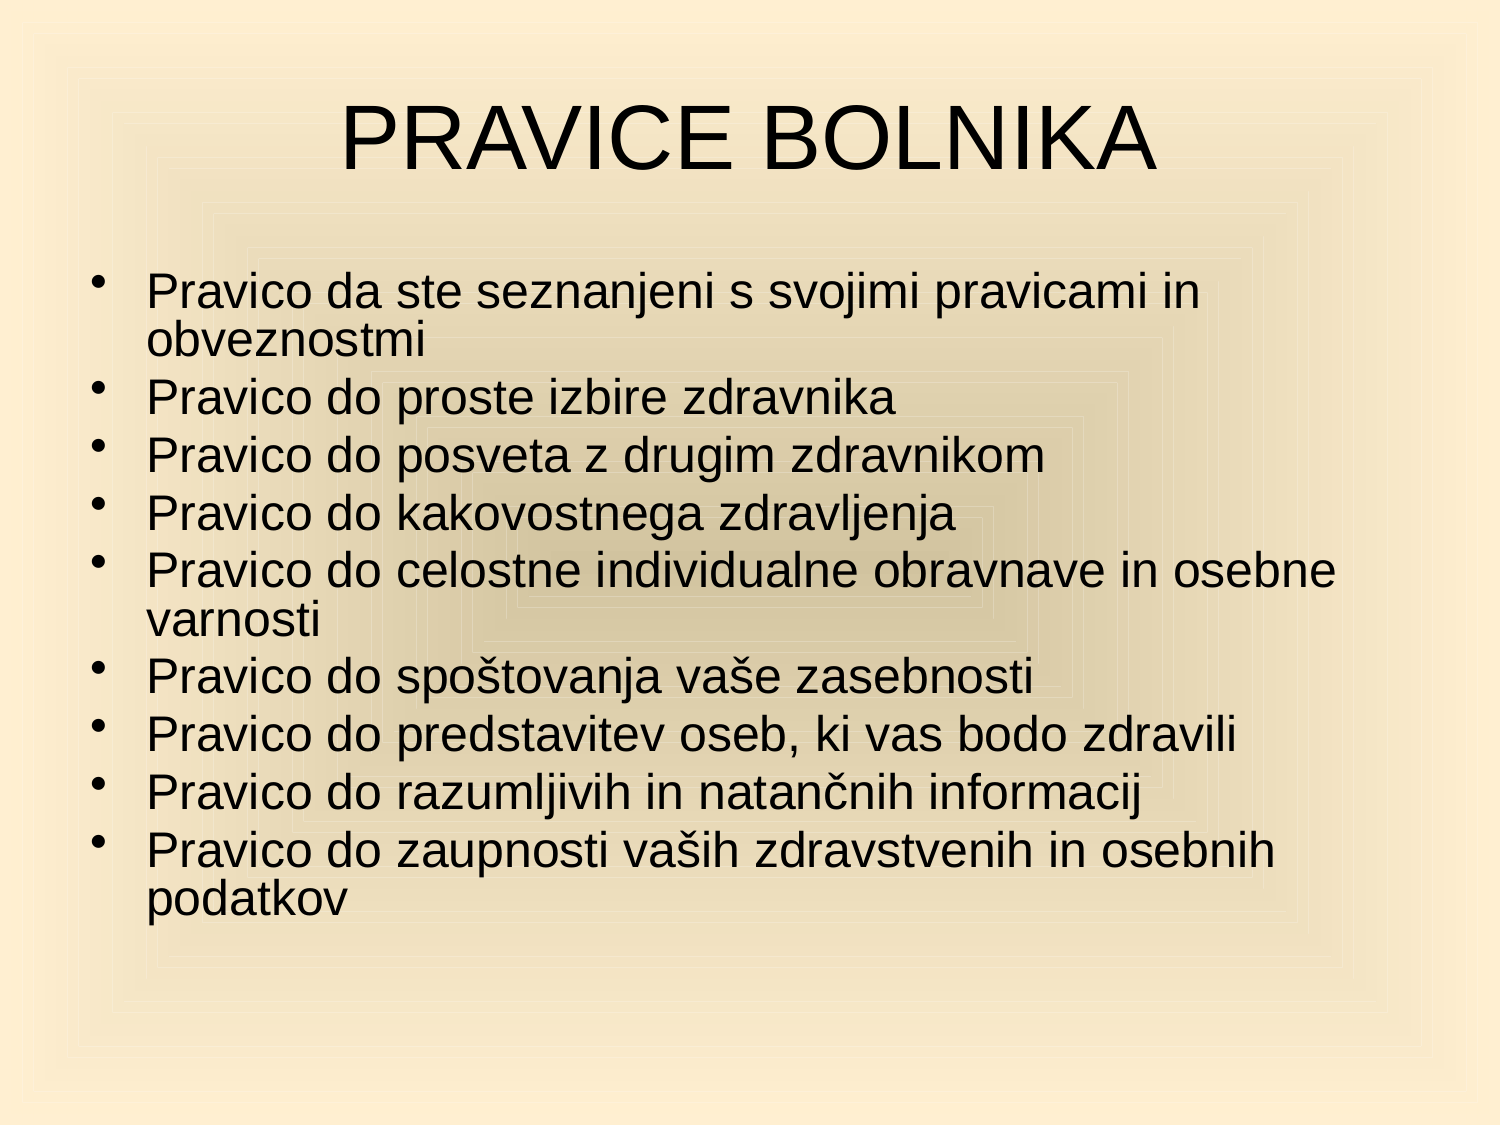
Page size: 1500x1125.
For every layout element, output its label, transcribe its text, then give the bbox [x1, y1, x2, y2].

list Pravico da ste seznanjeni s svojimi pravicami in obveznostmi Pravico do proste izbire zdravnika Pravico do posveta z drugim zdravnikom Pravico do kakovostnega zdravljenja Pravico do celostne individualne obravnave in osebne varnosti Pravico do spoštovanja vaše zasebnosti Pravico do predstavitev oseb, ki vas bodo zdravili Pravico do razumljivih in natančnih informacij Pravico do zaupnosti vaših zdravstvenih in osebnih podatkov [75, 262, 1425, 1005]
title PRAVICE BOLNIKA [75, 45, 1424, 220]
